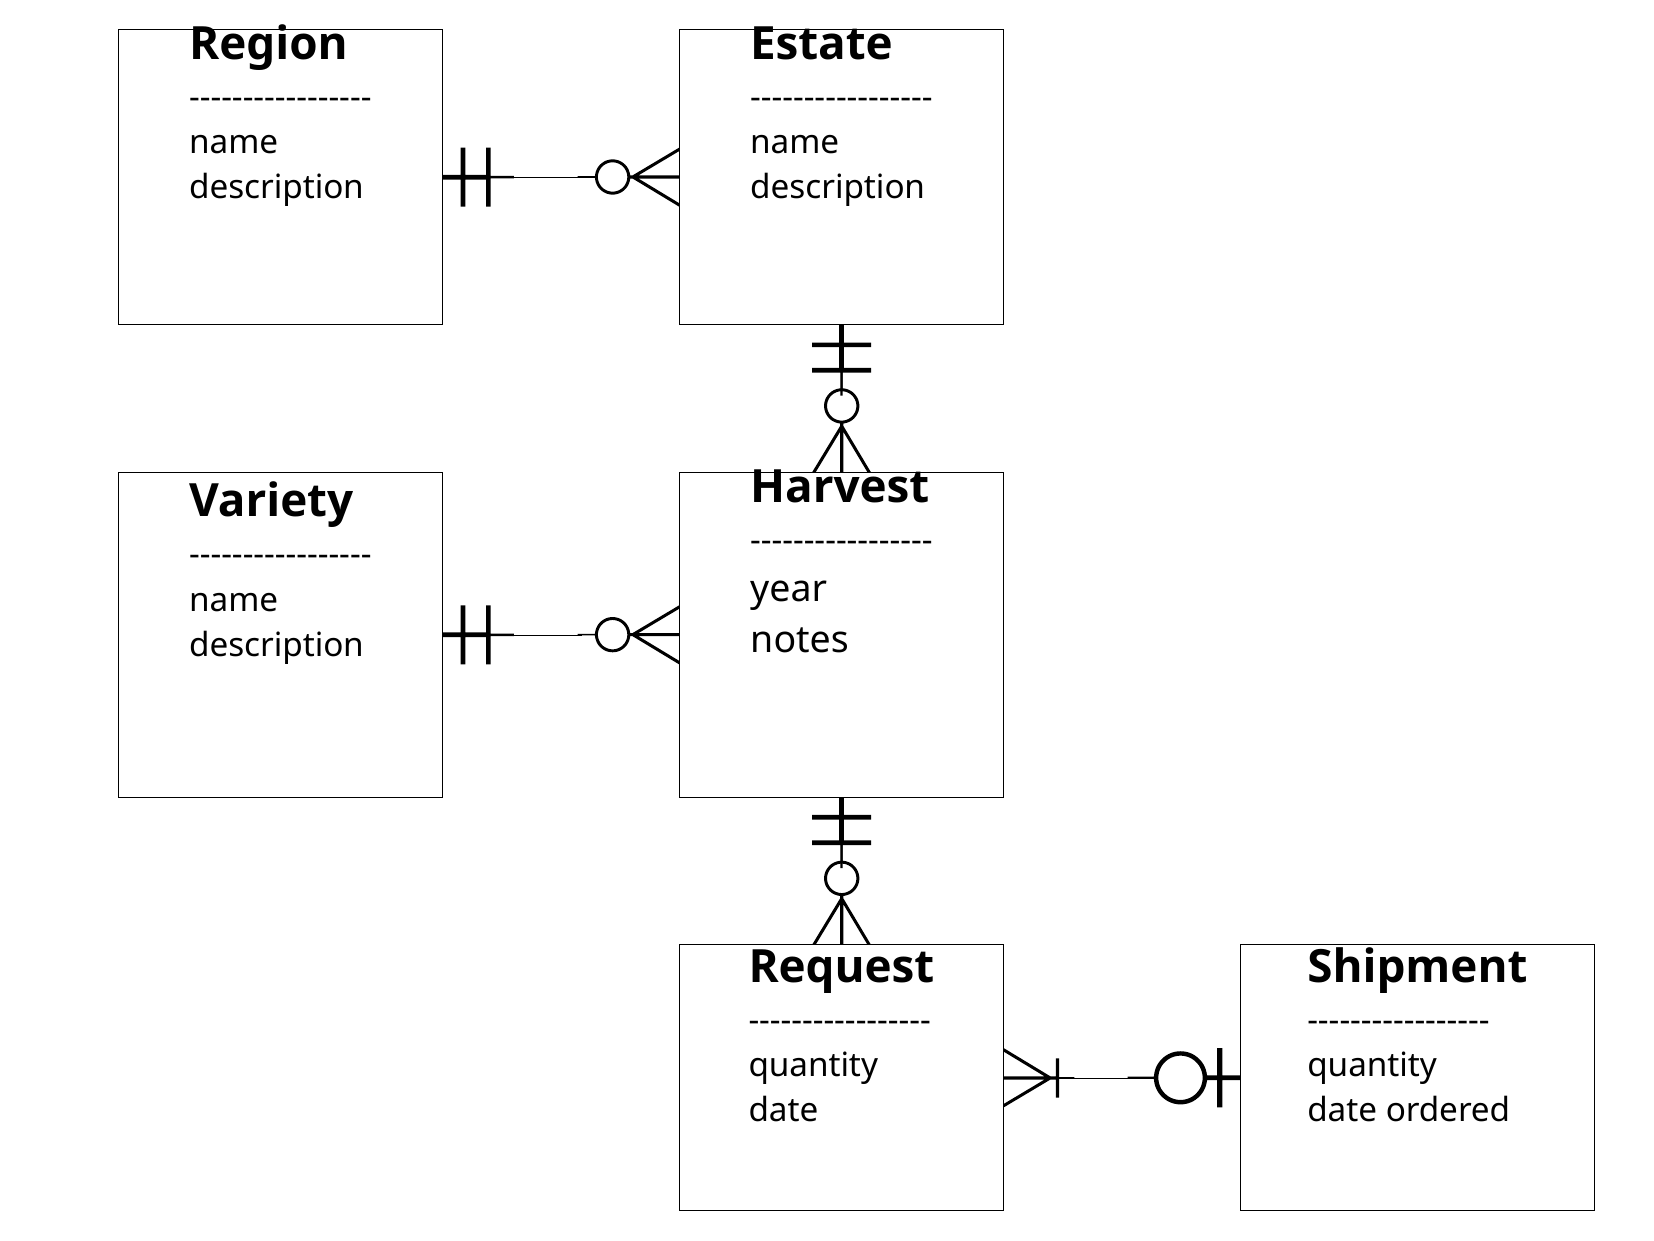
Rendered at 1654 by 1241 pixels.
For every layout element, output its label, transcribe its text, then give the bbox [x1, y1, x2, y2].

text_box Variety ----------------- name description [118, 472, 443, 798]
text_box Harvest ----------------- year notes [679, 472, 1004, 798]
text_box Request ----------------- quantity date [679, 944, 1004, 1211]
text_box Region ----------------- name description [118, 29, 443, 325]
text_box Shipment ----------------- quantity date ordered [1240, 944, 1595, 1211]
text_box Estate ----------------- name description [679, 29, 1004, 325]
